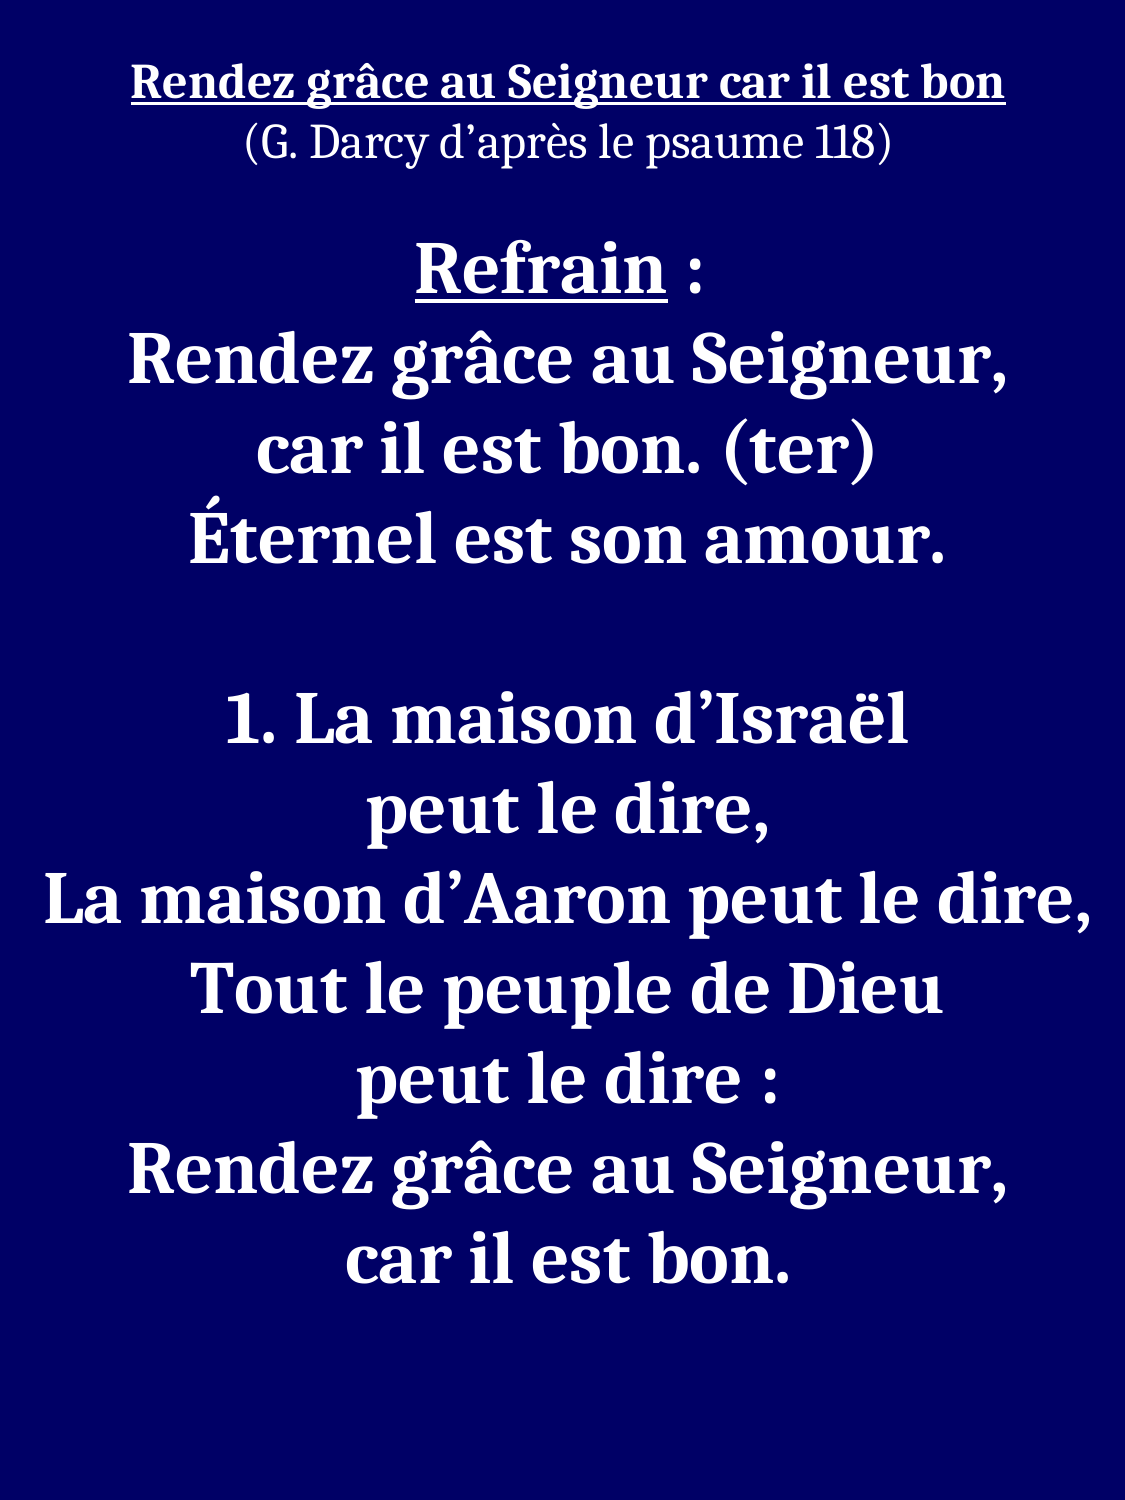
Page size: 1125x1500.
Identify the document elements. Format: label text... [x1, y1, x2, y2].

text_box Rendez grâce au Seigneur car il est bon (G. Darcy d’après le psaume 118) Refrain : Rendez grâce au Seigneur, car il est bon. (ter) Éternel est son amour. 1. La maison d’Israël peut le dire, La maison d’Aaron peut le dire, Tout le peuple de Dieu peut le dire : Rendez grâce au Seigneur, car il est bon. 2. Dans l’angoisse, ô Seigneur, je t’appelle ; Tu m’entends et ta main me protège. Avec toi, je ne crains plus personne. Rendez grâce au Seigneur, car il est bon. 3. Ta puissance, Seigneur, me relève. Ton amour me redonne courage. Près de toi je retrouve la force. Rendez grâce au Seigneur, car il est bon. 4. Quand je vois la misère des hommes, La souffrance et la guerre sur terre, Je me lève et je crie que j’espère : Rendez grâce au Seigneur, car il est bon. 5. Oui, je sais qu’avec toi je peux vivre. J’entrerai par la porte entrouverte, Je vivrai dans la joie du Royaume : Rendez grâce au Seigneur, car il est bon. [0, 41, 1125, 1500]
